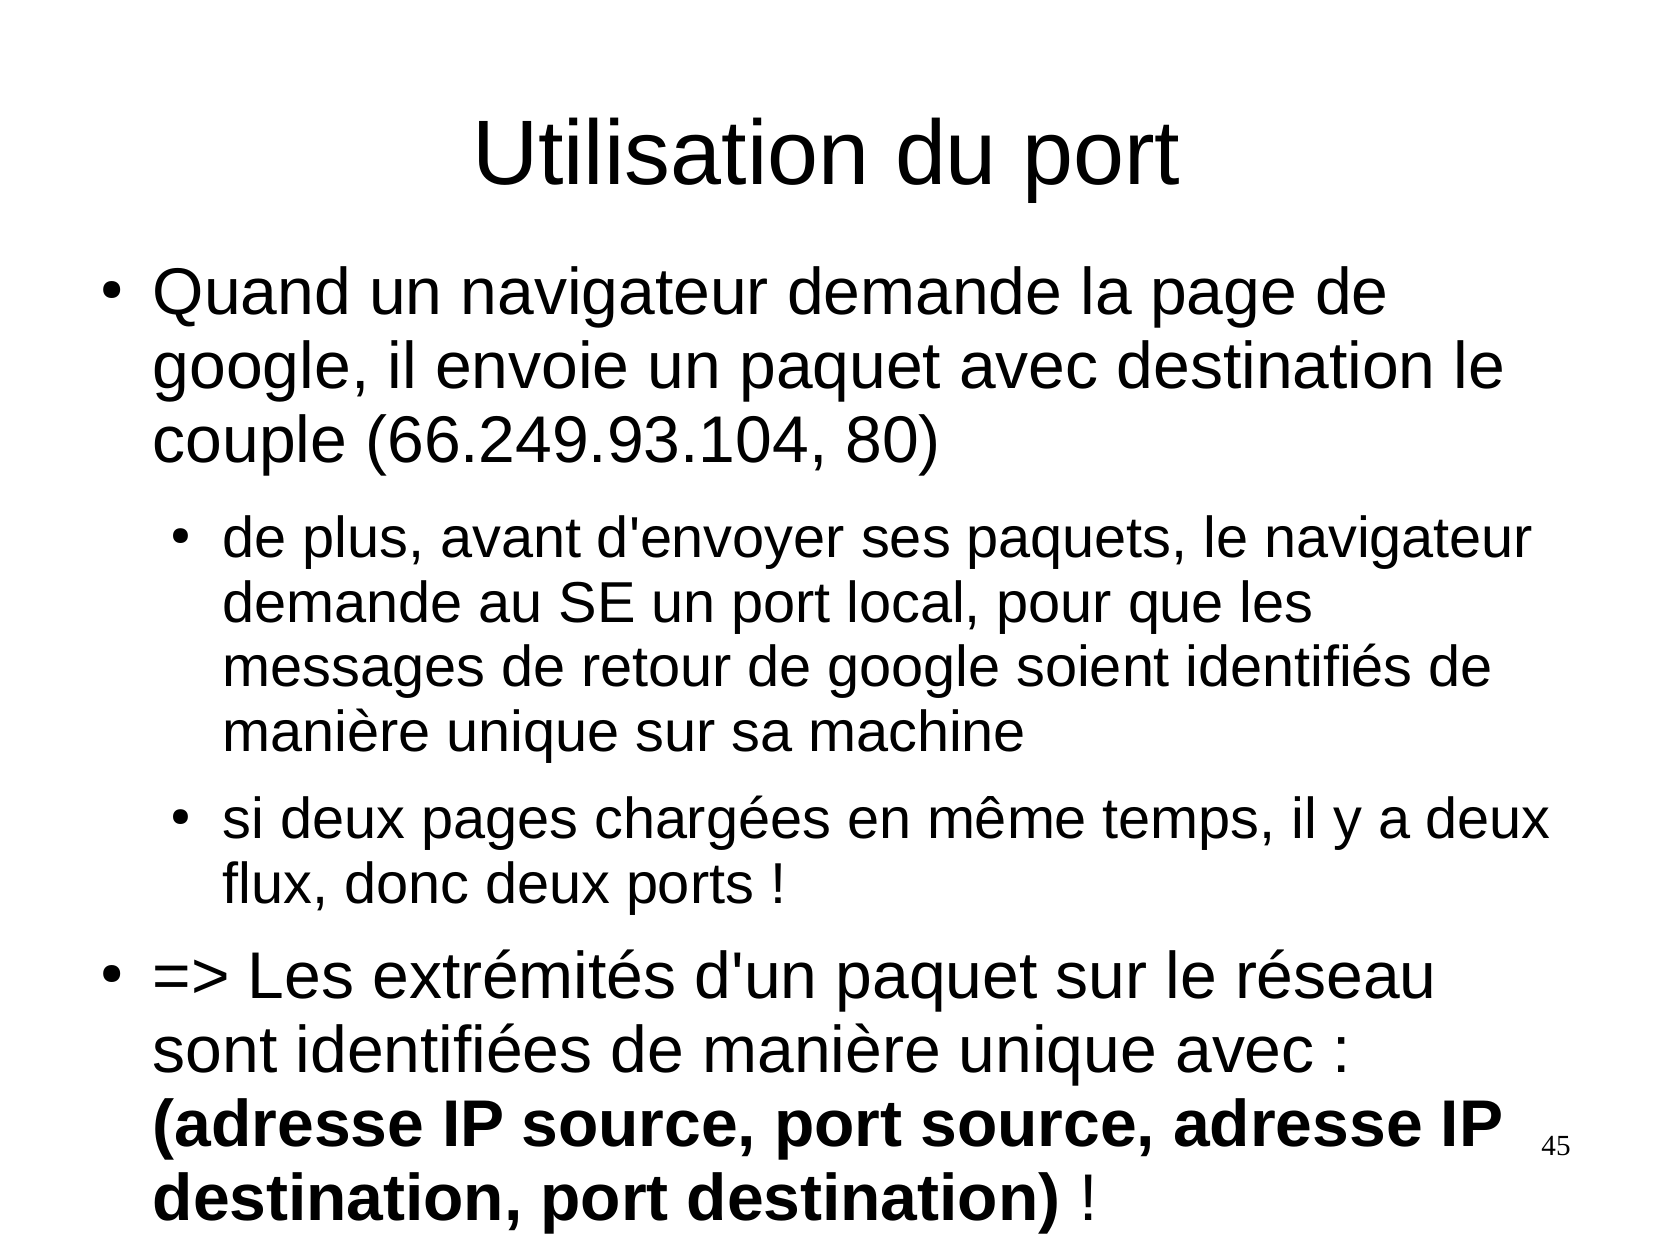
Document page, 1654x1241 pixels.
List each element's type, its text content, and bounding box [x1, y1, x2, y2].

list Quand un navigateur demande la page de google, il envoie un paquet avec destination le couple (66.249.93.104, 80) de plus, avant d'envoyer ses paquets, le navigateur demande au SE un port local, pour que les messages de retour de google soient identifiés de manière unique sur sa machine si deux pages chargées en même temps, il y a deux flux, donc deux ports ! => Les extrémités d'un paquet sur le réseau sont identifiées de manière unique avec : (adresse IP source, port source, adresse IP destination, port destination) ! [82, 254, 1571, 1241]
title Utilisation du port [82, 56, 1571, 250]
